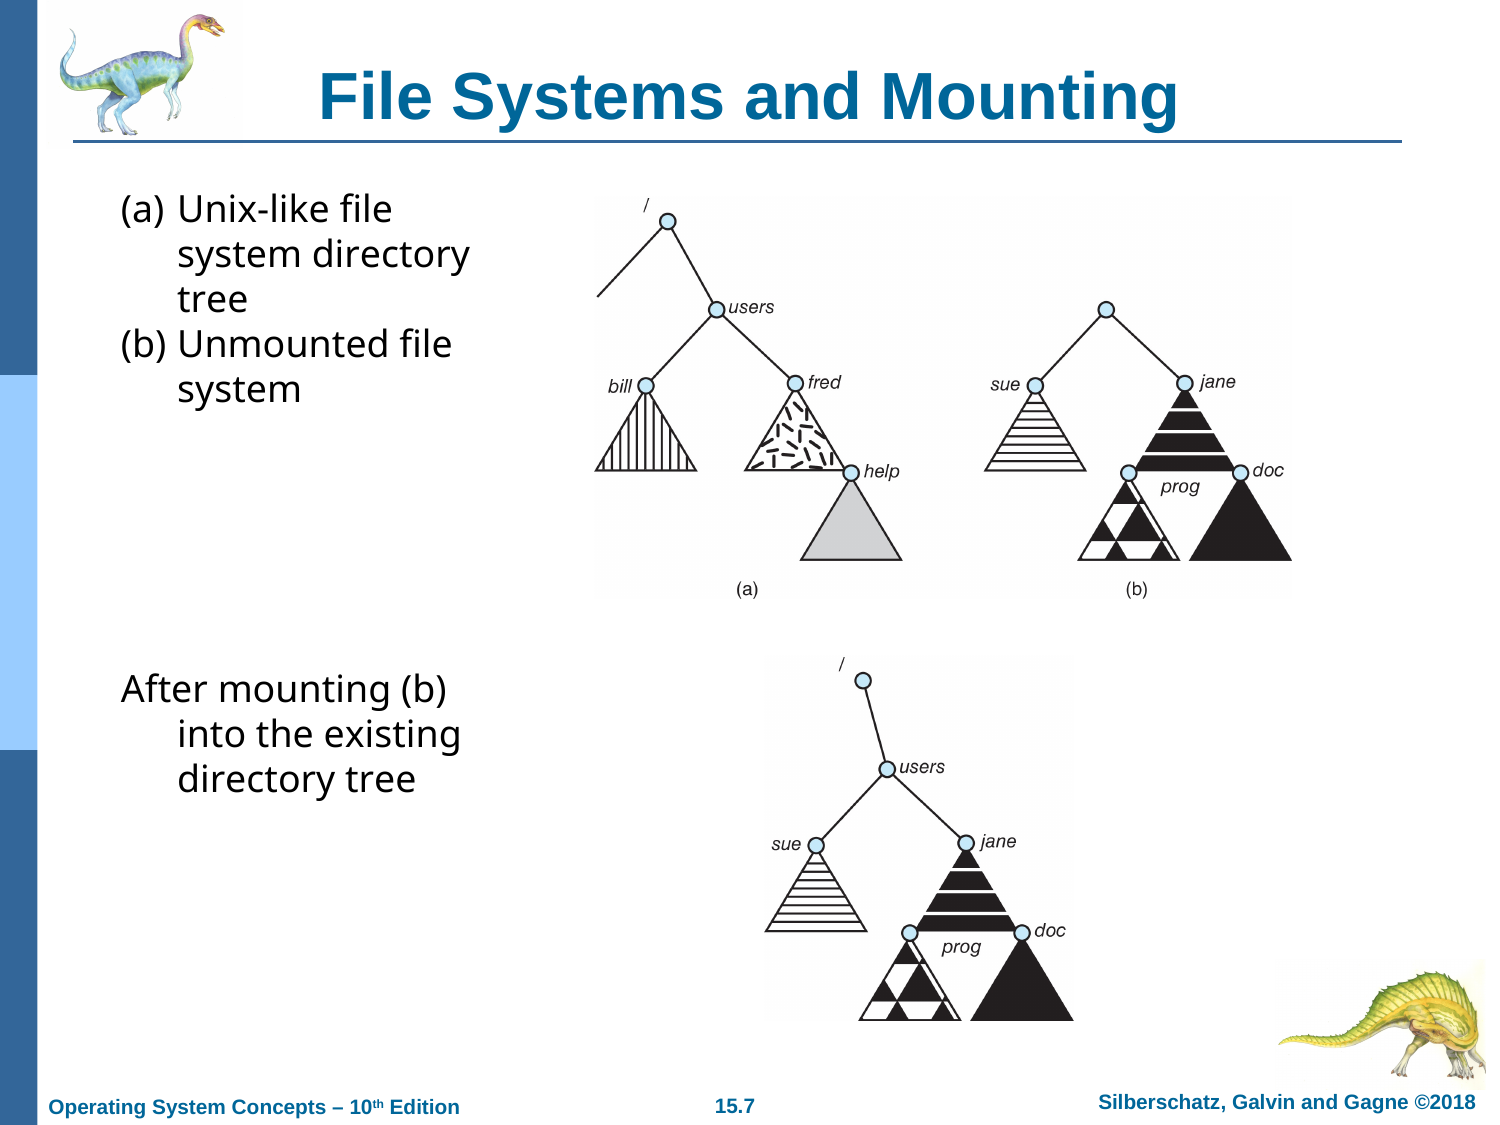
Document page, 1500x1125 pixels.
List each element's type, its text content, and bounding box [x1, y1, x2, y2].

title File Systems and Mounting [75, 45, 1426, 141]
text_box Unix-like file system directory tree Unmounted file system After mounting (b) into the existing directory tree [106, 177, 511, 809]
picture [594, 196, 1292, 599]
picture [764, 655, 1074, 1021]
picture [1275, 959, 1486, 1090]
picture [46, 0, 243, 149]
picture [1415, 1094, 1423, 1099]
